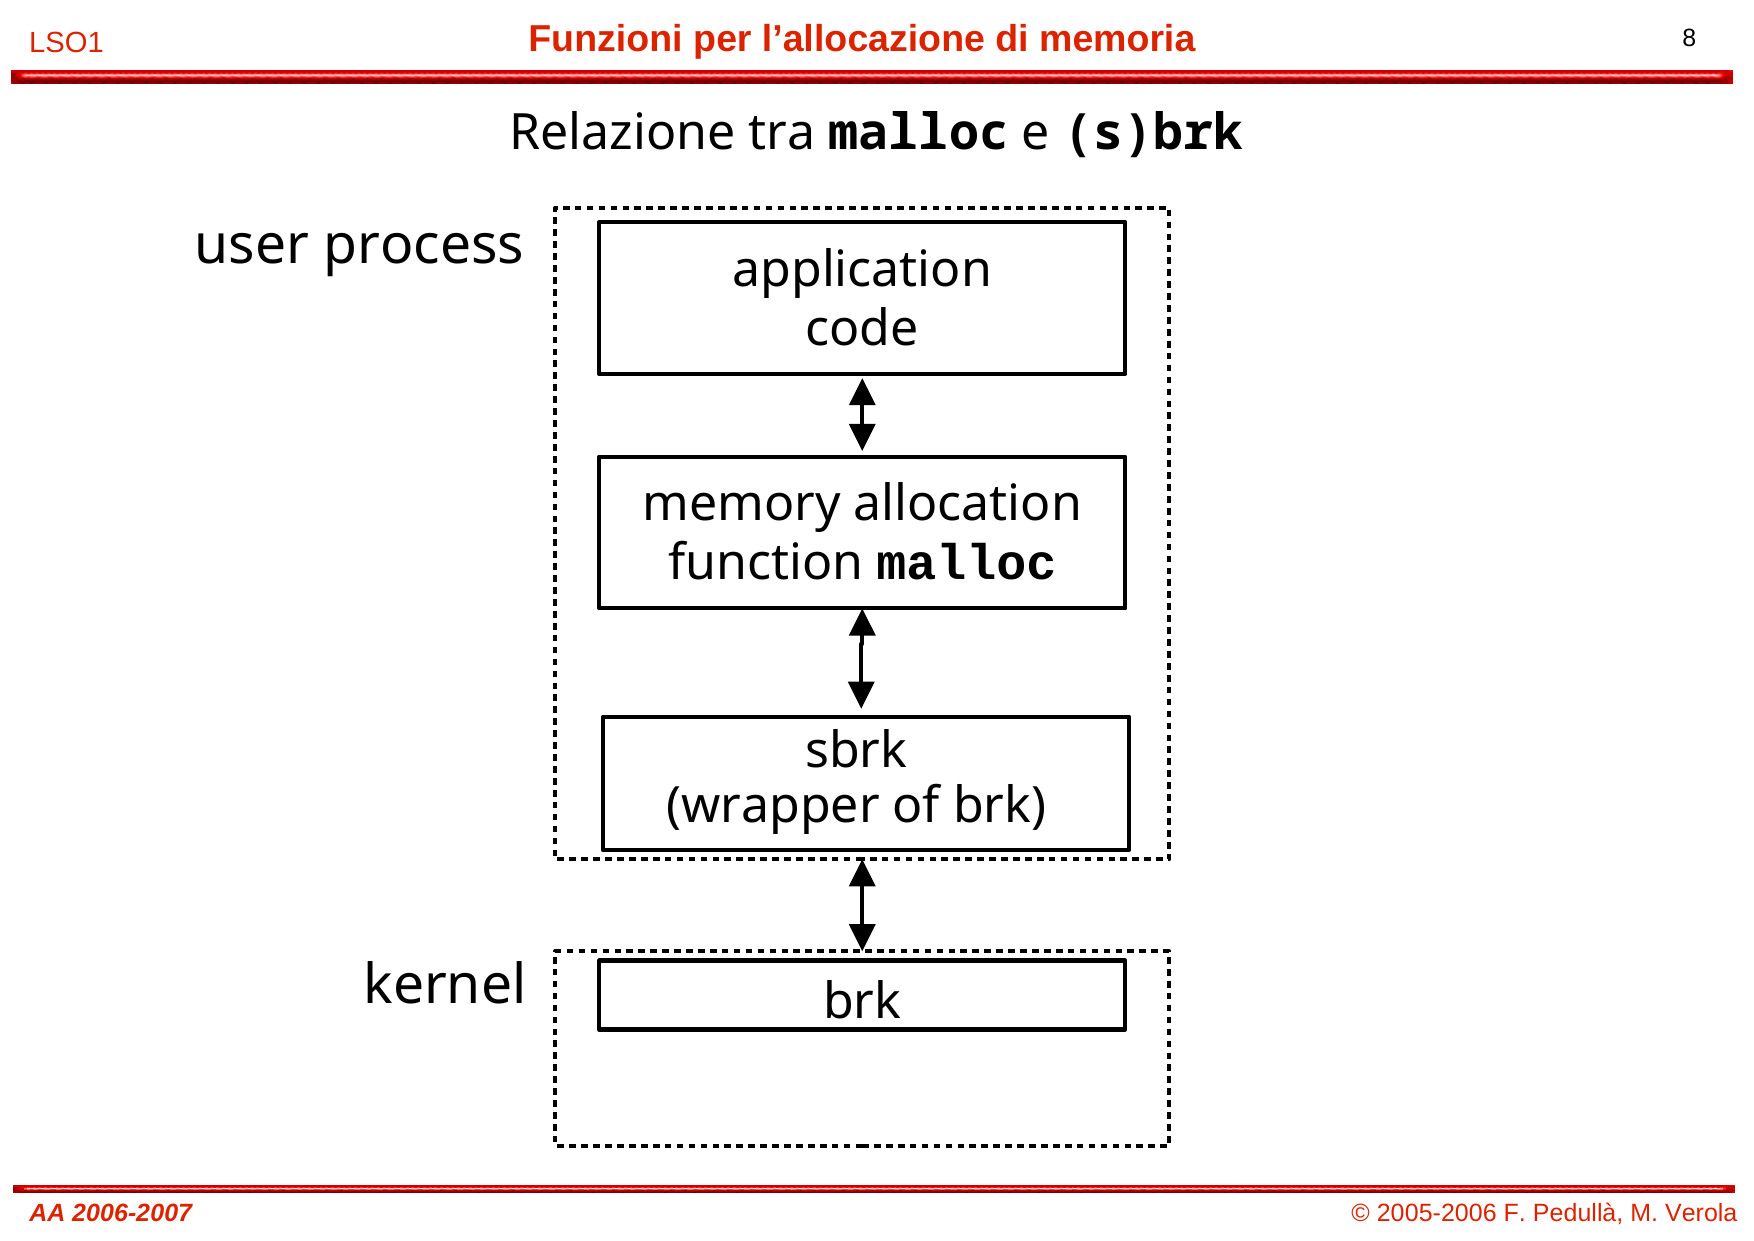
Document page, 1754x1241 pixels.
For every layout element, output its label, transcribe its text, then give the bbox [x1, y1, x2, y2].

text_box brk [599, 947, 1126, 1043]
picture [11, 70, 1733, 84]
picture [13, 1185, 1735, 1193]
title Relazione tra malloc e (s)brk [411, 84, 1342, 180]
text_box kernel [342, 943, 549, 1043]
text_box memory allocation function malloc [599, 450, 1126, 615]
text_box sbrk (wrapper of brk) [593, 708, 1120, 850]
text_box user process [169, 203, 550, 303]
text_box application code [599, 218, 1126, 379]
